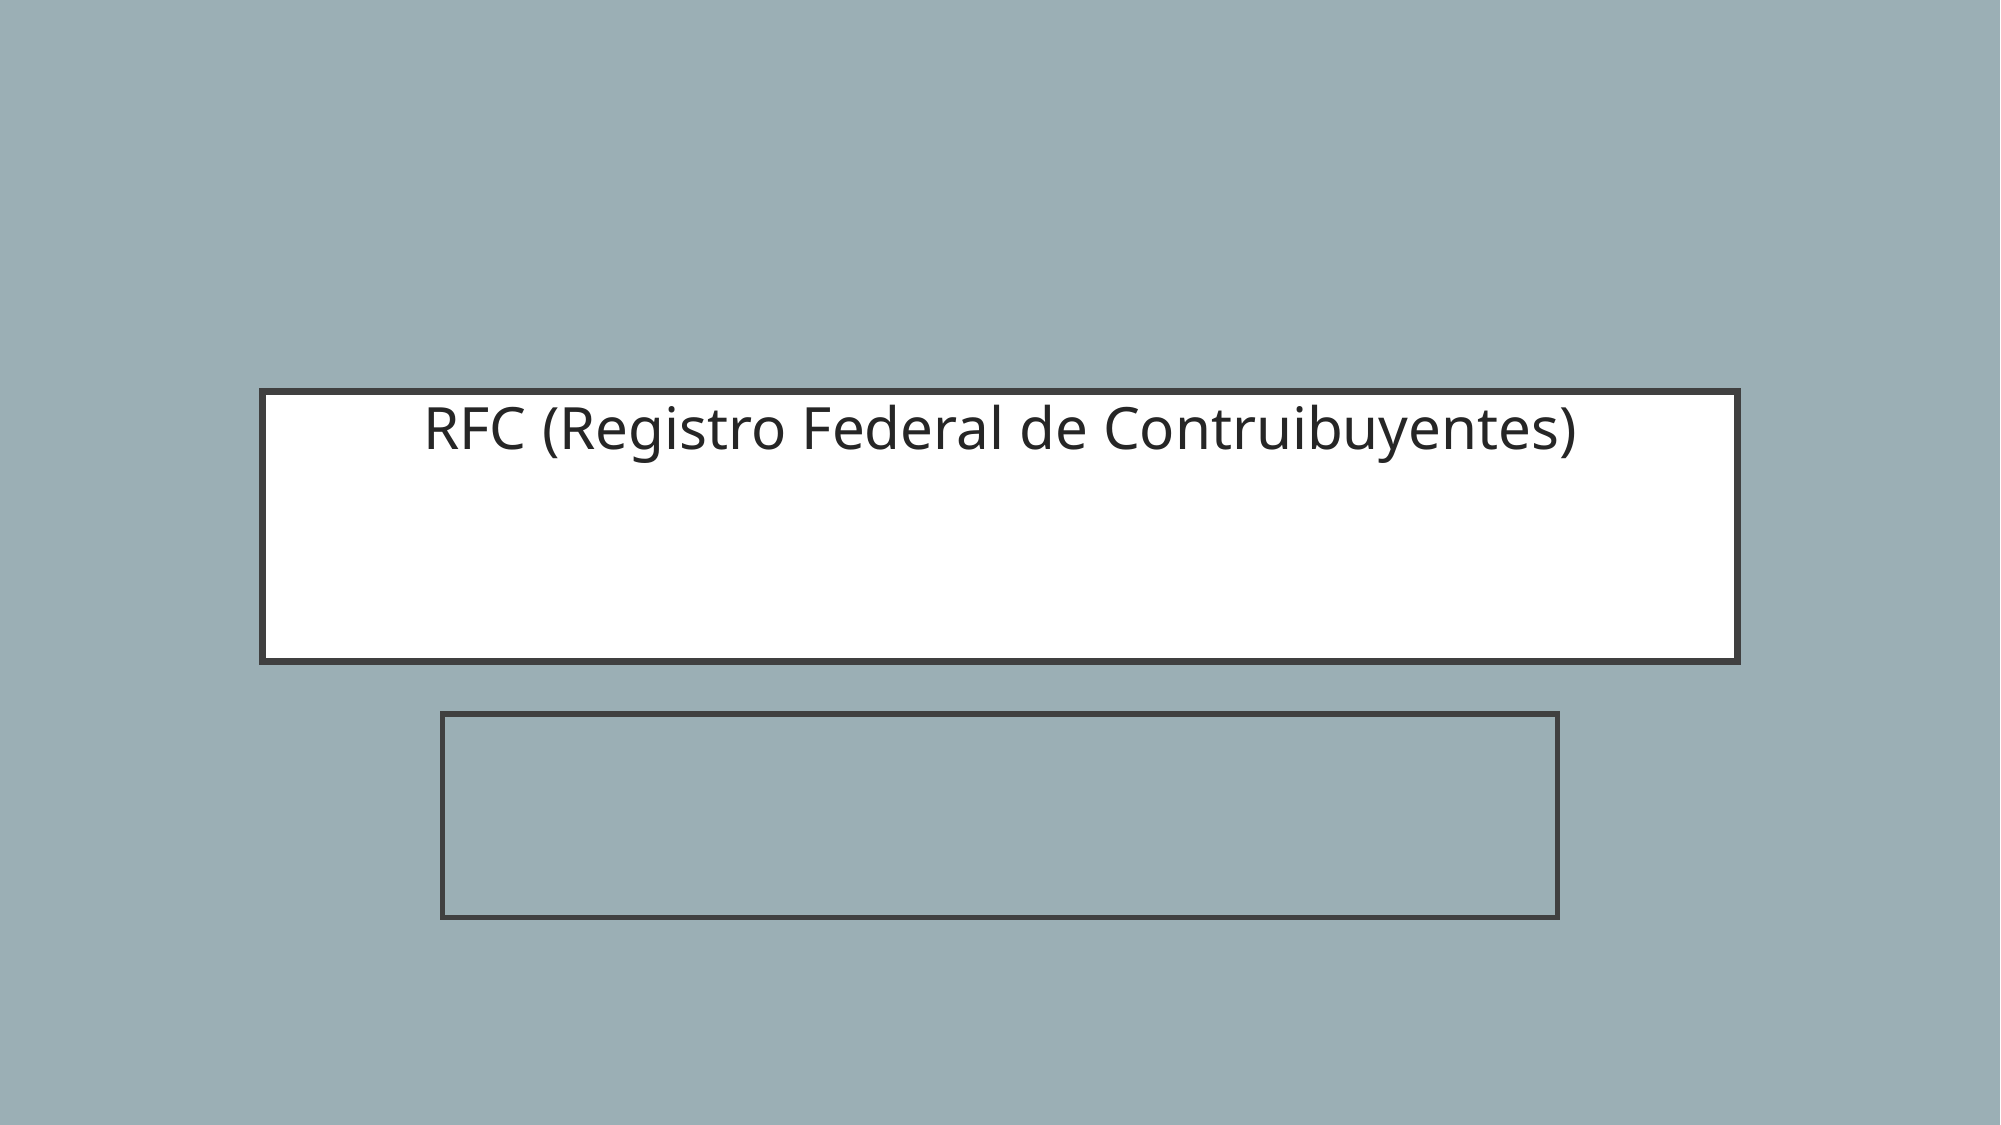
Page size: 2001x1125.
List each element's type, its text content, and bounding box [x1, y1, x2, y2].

title RFC (Registro Federal de Contruibuyentes) [262, 391, 1738, 662]
subtitle [442, 713, 1558, 918]
